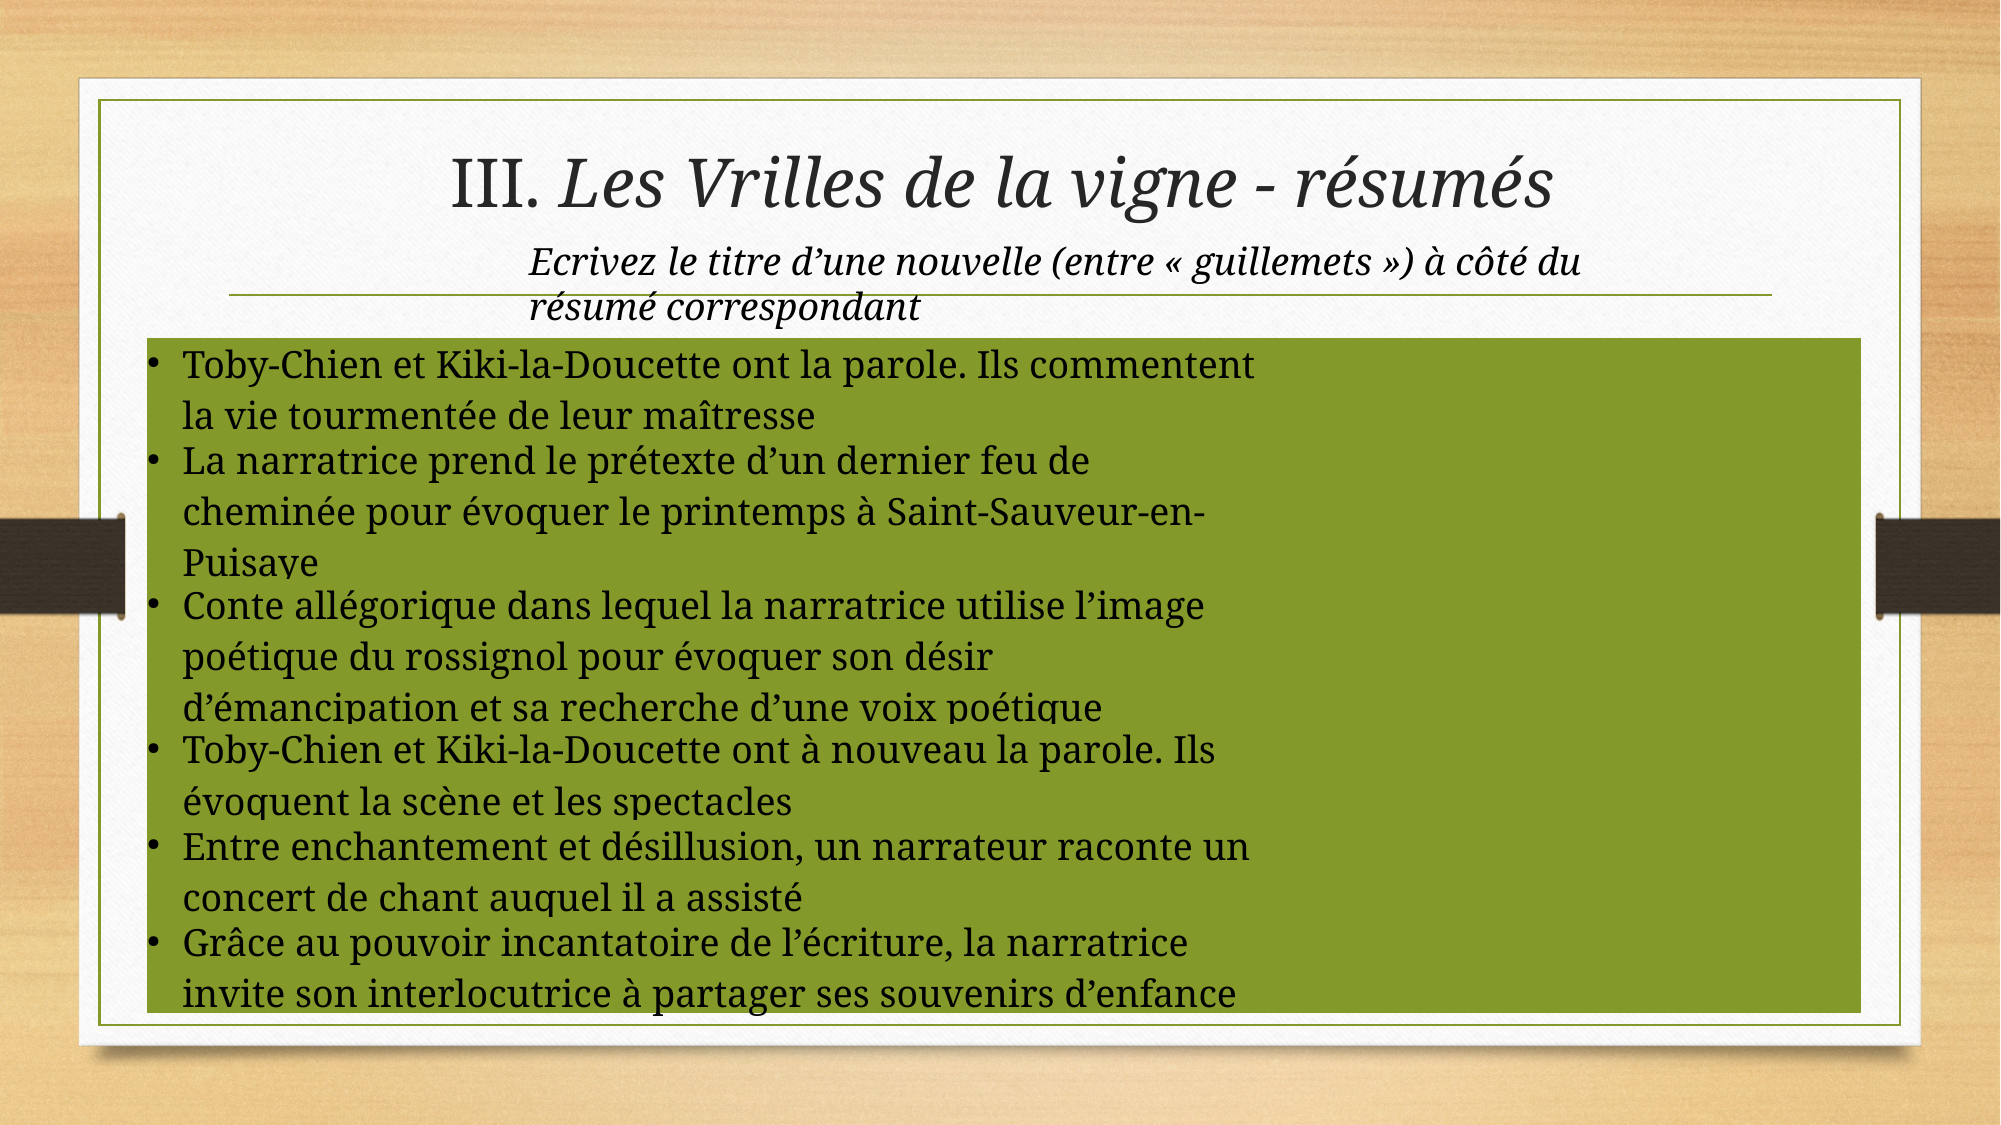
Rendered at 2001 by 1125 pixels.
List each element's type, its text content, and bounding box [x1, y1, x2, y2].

table_cell Grâce au pouvoir incantatoire de l’écriture, la narratrice invite son interlocutrice à partager ses souvenirs d’enfance [147, 917, 1261, 1013]
table_cell [1261, 917, 1861, 1013]
table_cell [1261, 579, 1861, 724]
table_header Toby-Chien et Kiki-la-Doucette ont la parole. Ils commentent la vie tourmentée de leur maîtresse [147, 338, 1261, 435]
table_cell Toby-Chien et Kiki-la-Doucette ont à nouveau la parole. Ils évoquent la scène et les spectacles [147, 724, 1261, 820]
table_cell La narratrice prend le prétexte d’un dernier feu de cheminée pour évoquer le printemps à Saint-Sauveur-en-Puisaye [147, 435, 1261, 579]
table_header [1261, 338, 1861, 435]
title III. Les Vrilles de la vigne - résumés [215, 132, 1791, 230]
table_cell Conte allégorique dans lequel la narratrice utilise l’image poétique du rossignol pour évoquer son désir d’émancipation et sa recherche d’une voix poétique [147, 579, 1261, 724]
table_cell [1261, 724, 1861, 820]
table_cell [1261, 820, 1861, 917]
text_box Ecrivez le titre d’une nouvelle (entre « guillemets ») à côté du résumé correspondant [514, 231, 1626, 338]
table_cell [1261, 435, 1861, 579]
table_cell Entre enchantement et désillusion, un narrateur raconte un concert de chant auquel il a assisté [147, 820, 1261, 917]
